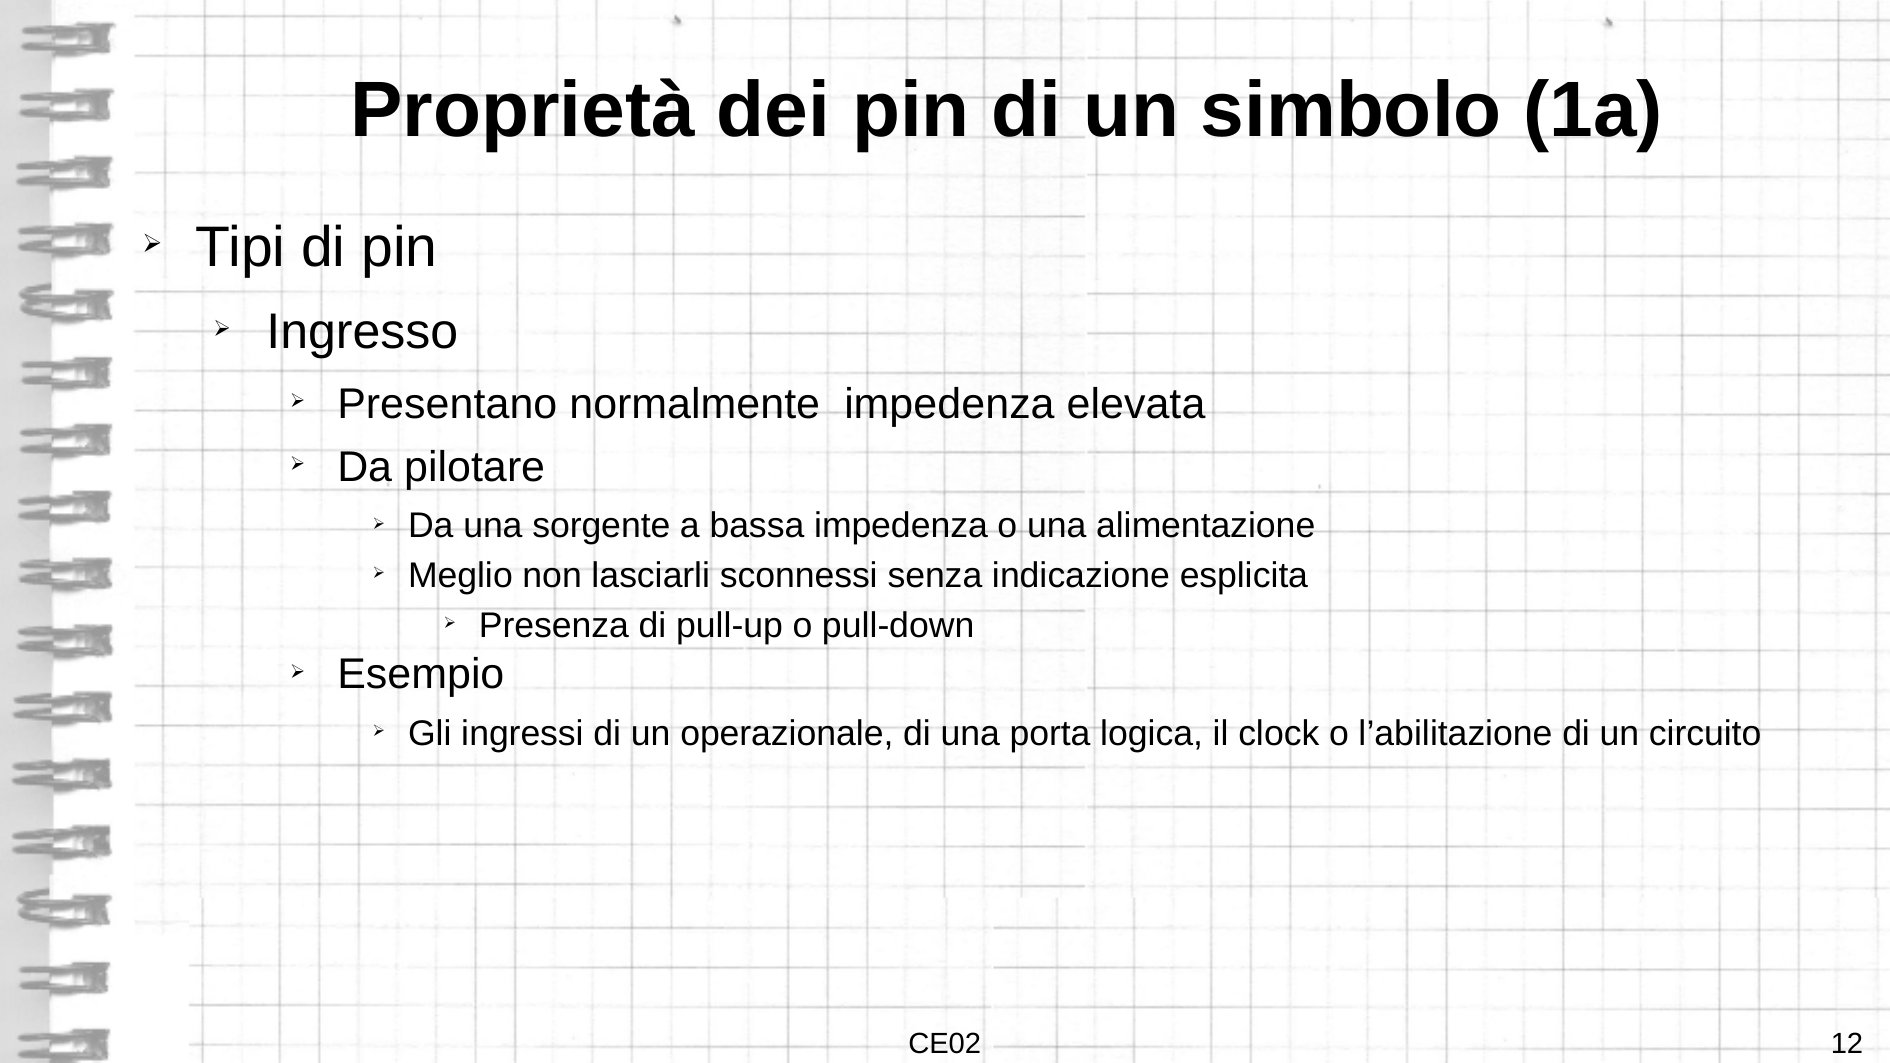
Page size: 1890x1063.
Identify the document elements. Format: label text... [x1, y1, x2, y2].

title Proprietà dei pin di un simbolo (1a) [124, 20, 1890, 198]
picture [0, 0, 1890, 1063]
list Tipi di pin Ingresso Presentano normalmente impedenza elevata Da pilotare Da una sorgente a bassa impedenza o una alimentazione Meglio non lasciarli sconnessi senza indicazione esplicita Presenza di pull-up o pull-down Esempio Gli ingressi di un operazionale, di una porta logica, il clock o l’abilitazione di un circuito [124, 214, 1890, 832]
